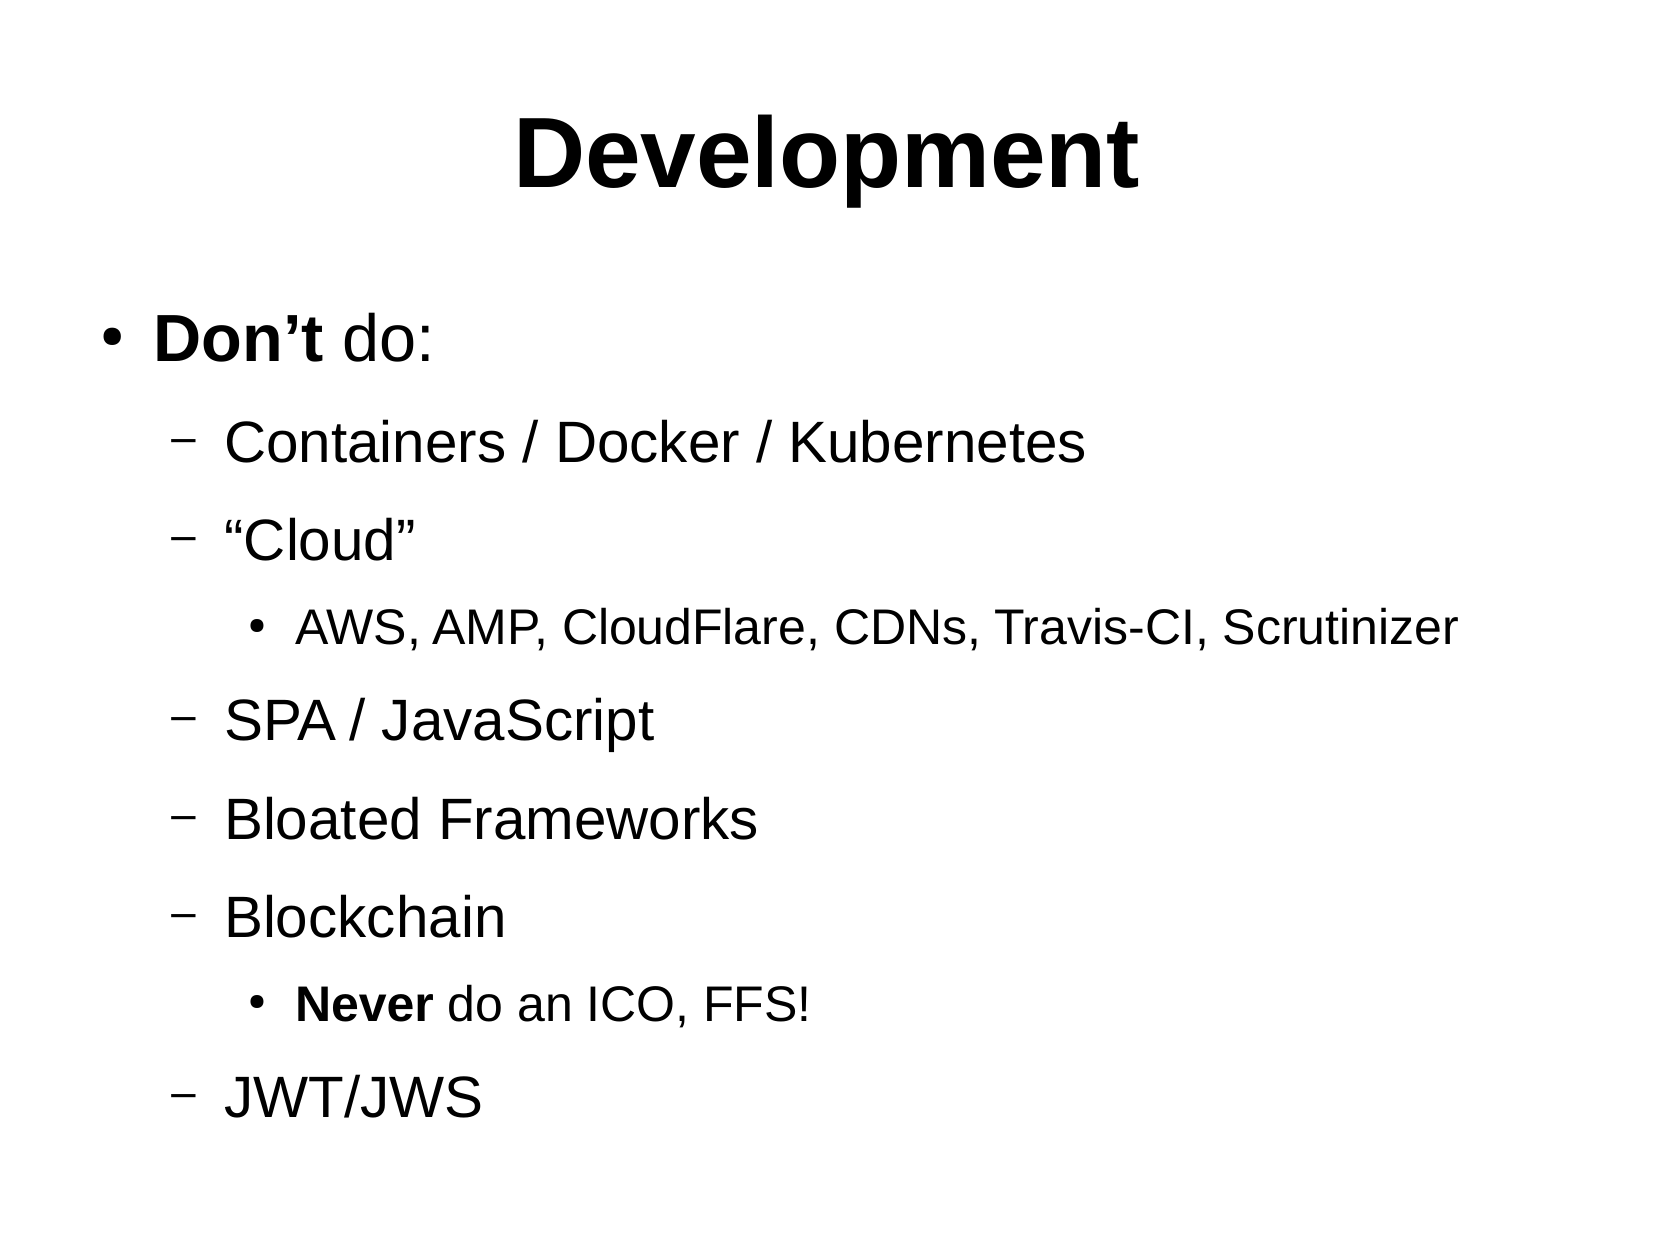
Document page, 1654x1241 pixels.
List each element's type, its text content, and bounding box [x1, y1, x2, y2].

list Don’t do: Containers / Docker / Kubernetes “Cloud” AWS, AMP, CloudFlare, CDNs, Travis-CI, Scrutinizer SPA / JavaScript Bloated Frameworks Blockchain Never do an ICO, FFS! JWT/JWS [82, 290, 1571, 1171]
title Development [82, 49, 1571, 257]
